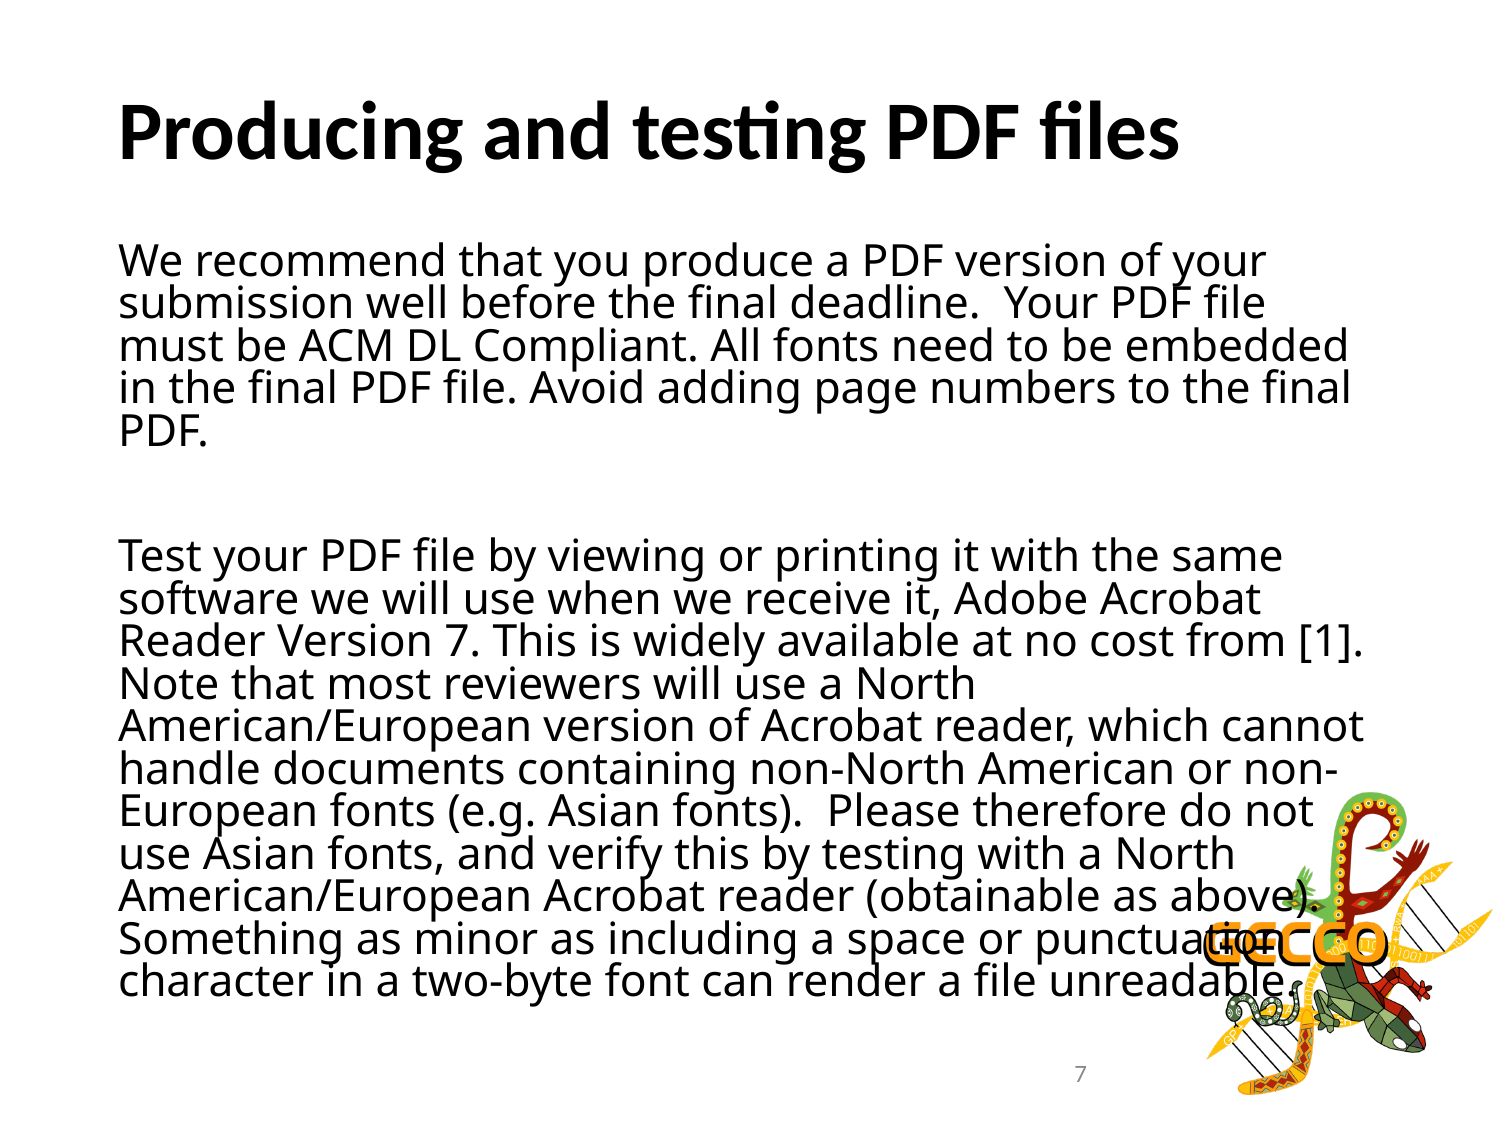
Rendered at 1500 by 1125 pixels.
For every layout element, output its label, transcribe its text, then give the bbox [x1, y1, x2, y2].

title Producing and testing PDF files [103, 59, 1397, 207]
picture [1195, 782, 1500, 1103]
text_box <number> [1059, 1042, 1397, 1103]
list We recommend that you produce a PDF version of your submission well before the final deadline. Your PDF file must be ACM DL Compliant. All fonts need to be embedded in the final PDF file. Avoid adding page numbers to the final PDF. Test your PDF file by viewing or printing it with the same software we will use when we receive it, Adobe Acrobat Reader Version 7. This is widely available at no cost from [1]. Note that most reviewers will use a North American/European version of Acrobat reader, which cannot handle documents containing non-North American or non-European fonts (e.g. Asian fonts). Please therefore do not use Asian fonts, and verify this by testing with a North American/European Acrobat reader (obtainable as above). Something as minor as including a space or punctuation character in a two-byte font can render a file unreadable. [103, 234, 1397, 1014]
